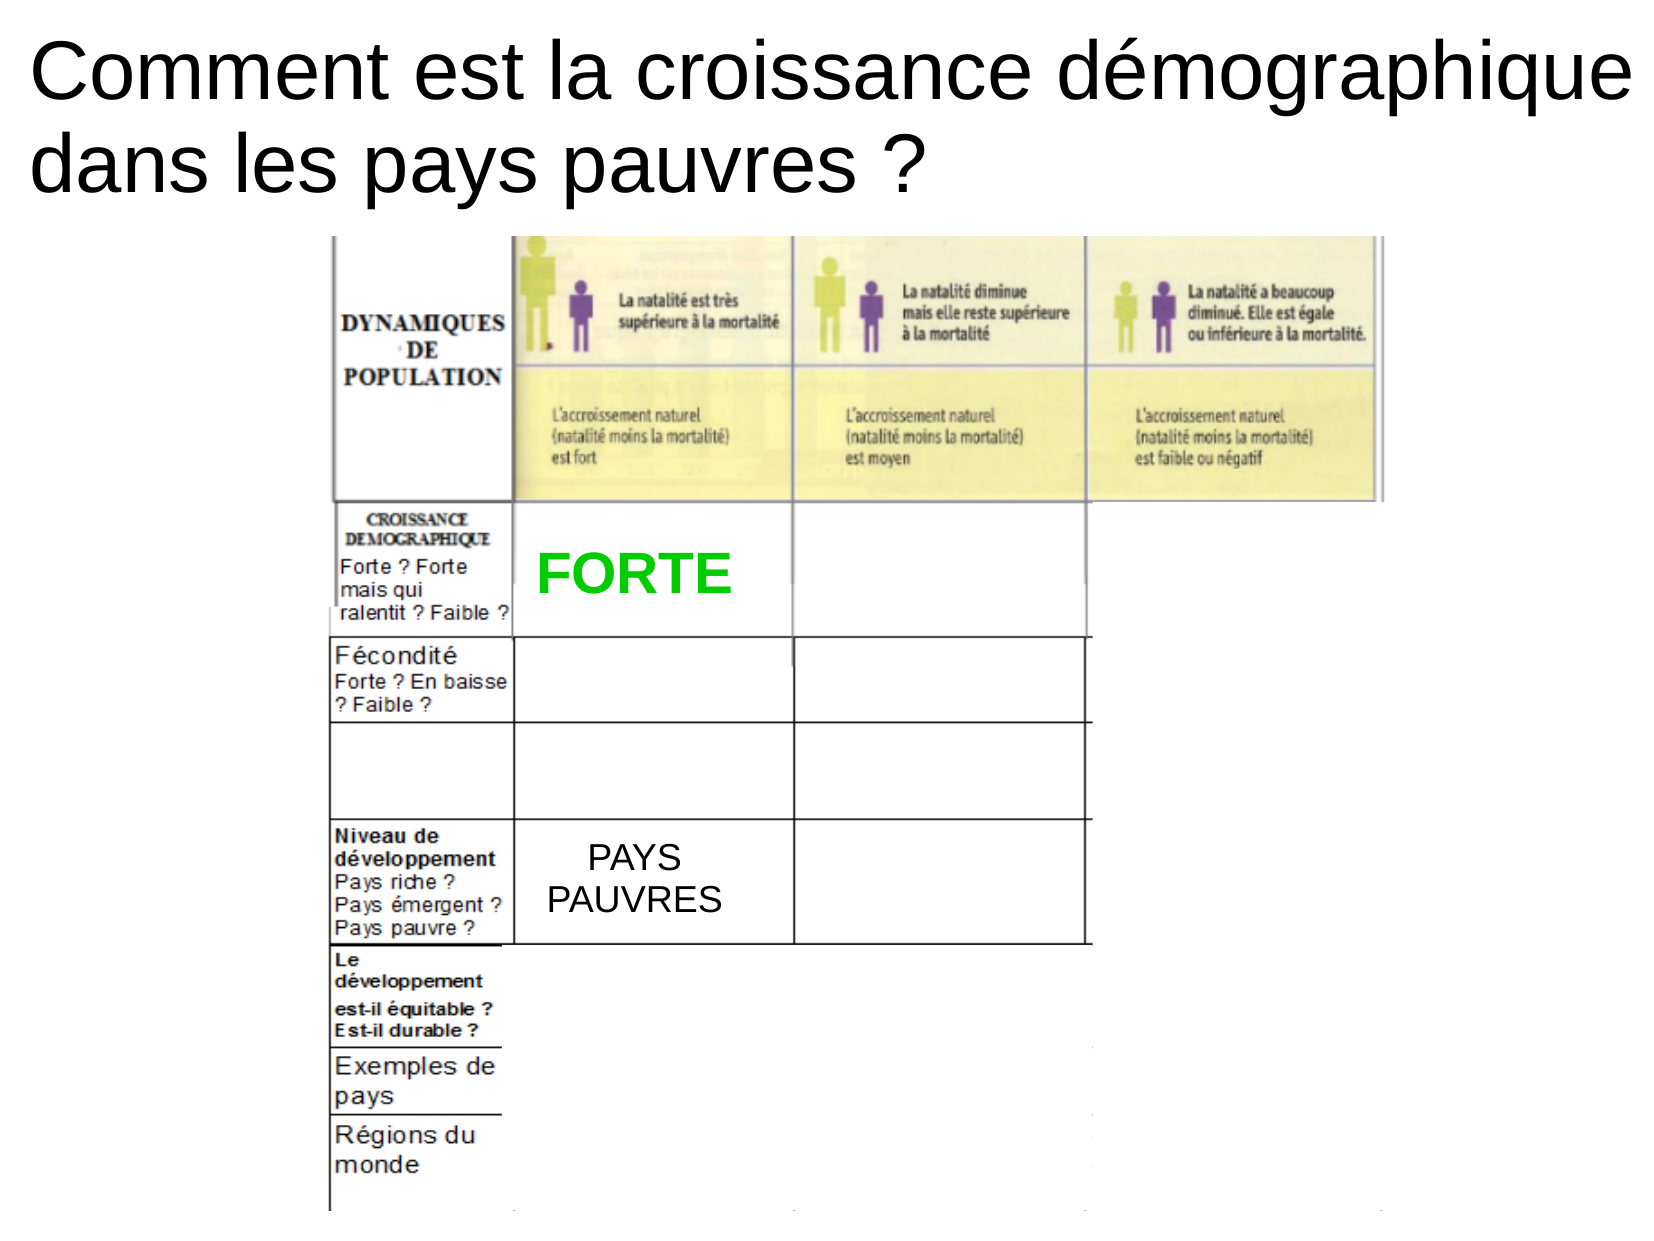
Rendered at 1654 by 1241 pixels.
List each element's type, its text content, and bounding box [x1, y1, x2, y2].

picture [324, 236, 1388, 1211]
title Comment est la croissance démographique dans les pays pauvres ? [29, 0, 1654, 237]
text_box PAYS PAUVRES [501, 828, 768, 928]
text_box FORTE [501, 533, 768, 616]
text_box [501, 501, 1388, 1211]
